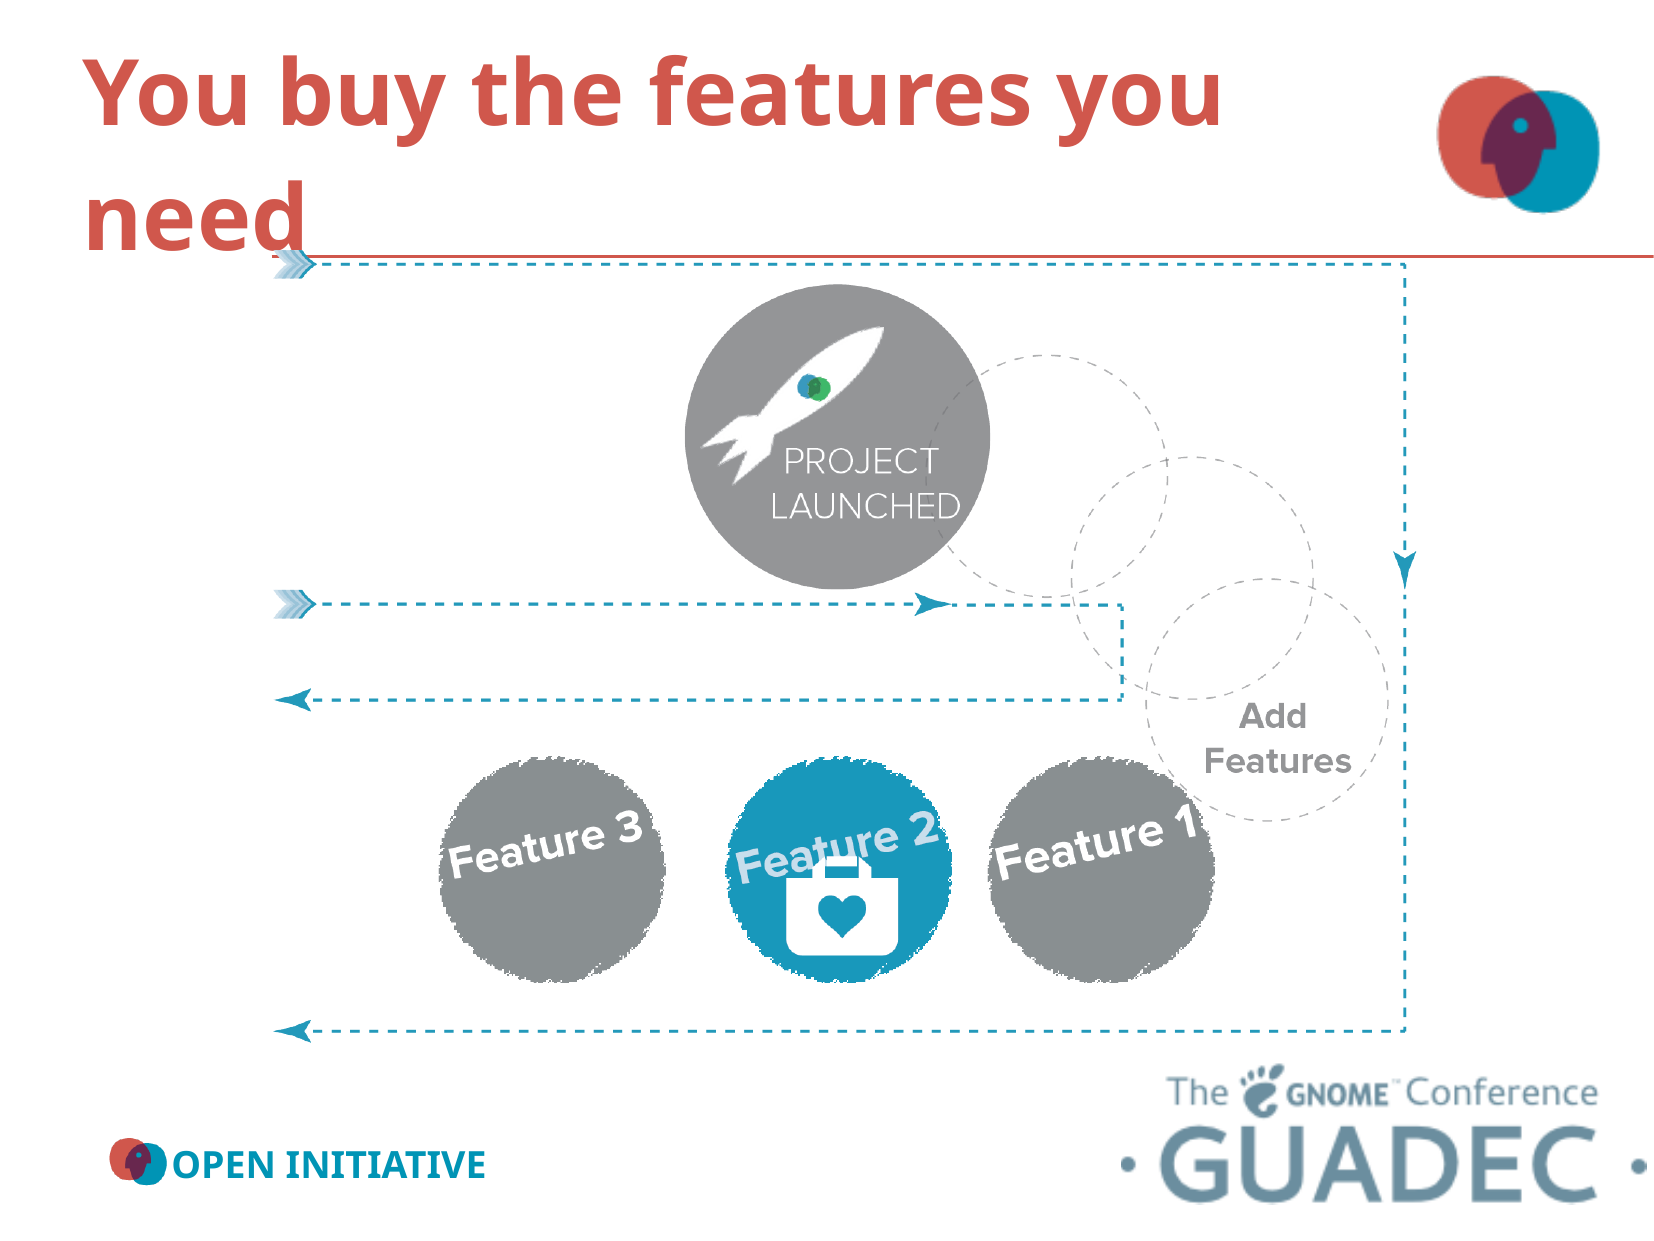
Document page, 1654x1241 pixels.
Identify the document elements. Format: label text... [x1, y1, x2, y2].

title You buy the features you need [82, 49, 1453, 257]
picture [106, 1131, 170, 1193]
picture [189, 59, 1647, 1205]
